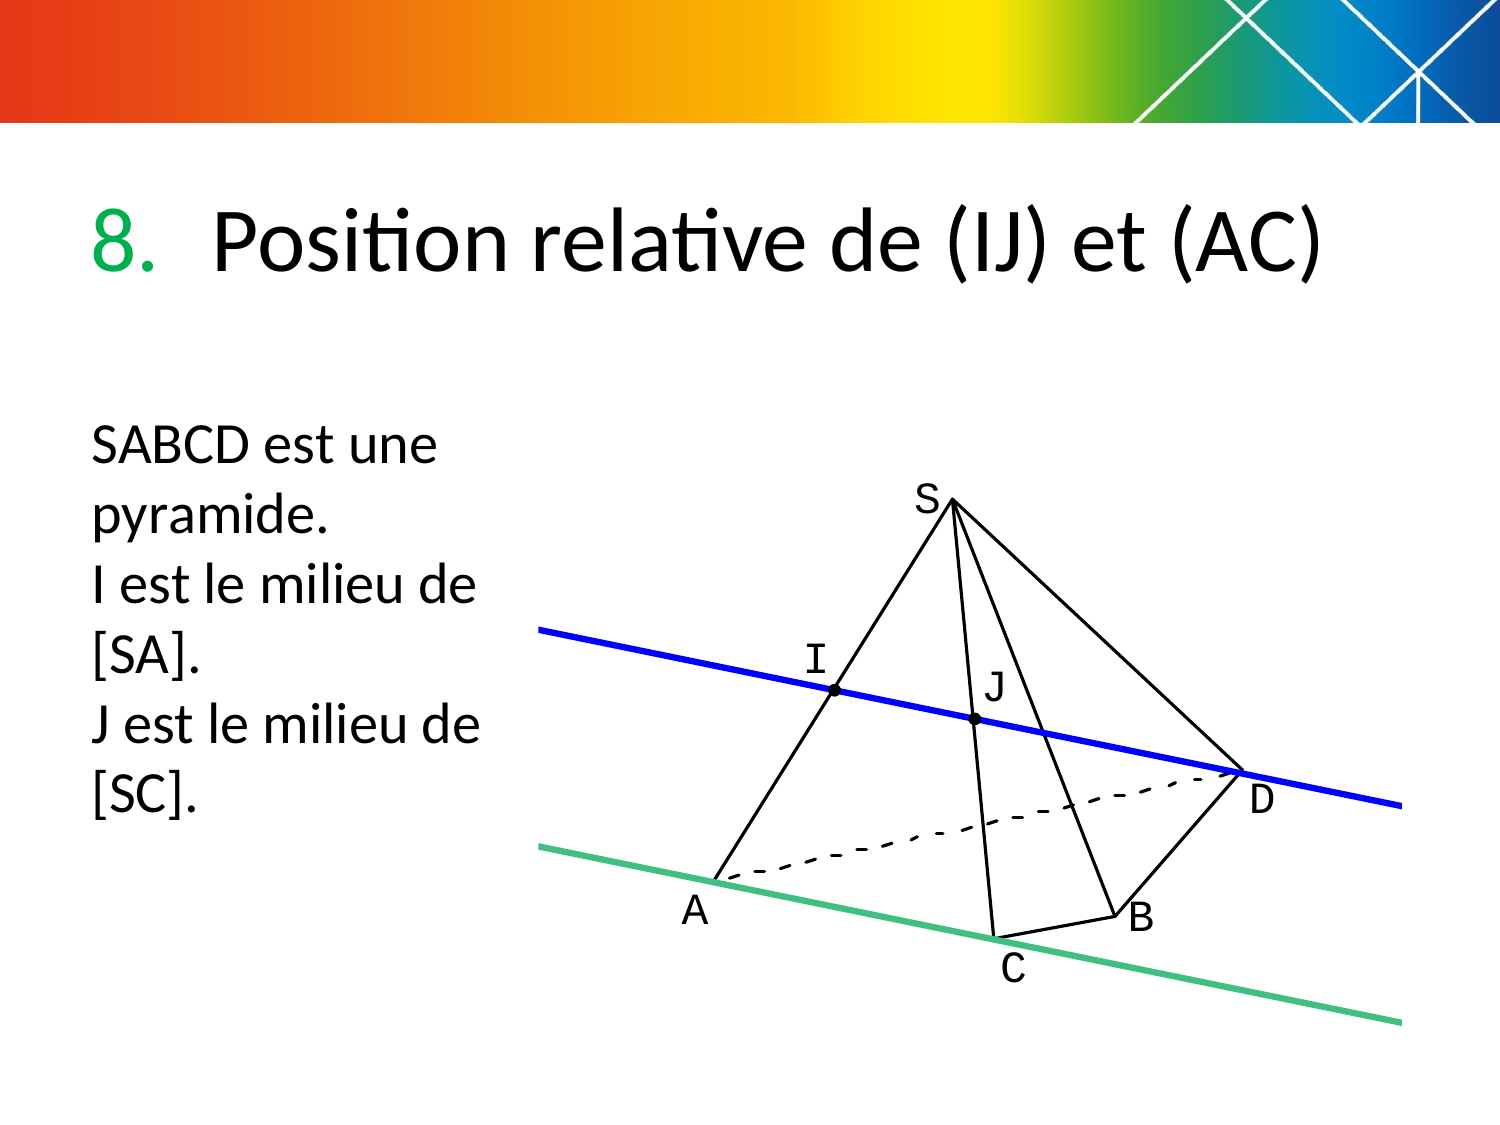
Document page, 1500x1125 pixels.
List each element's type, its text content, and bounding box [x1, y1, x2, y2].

picture [0, 0, 1359, 123]
picture [538, 409, 1402, 1035]
picture [1340, 0, 1500, 123]
title Position relative de (IJ) et (AC) [75, 163, 1426, 305]
text_box SABCD est une pyramide. I est le milieu de [SA]. J est le milieu de [SC]. [76, 397, 514, 833]
